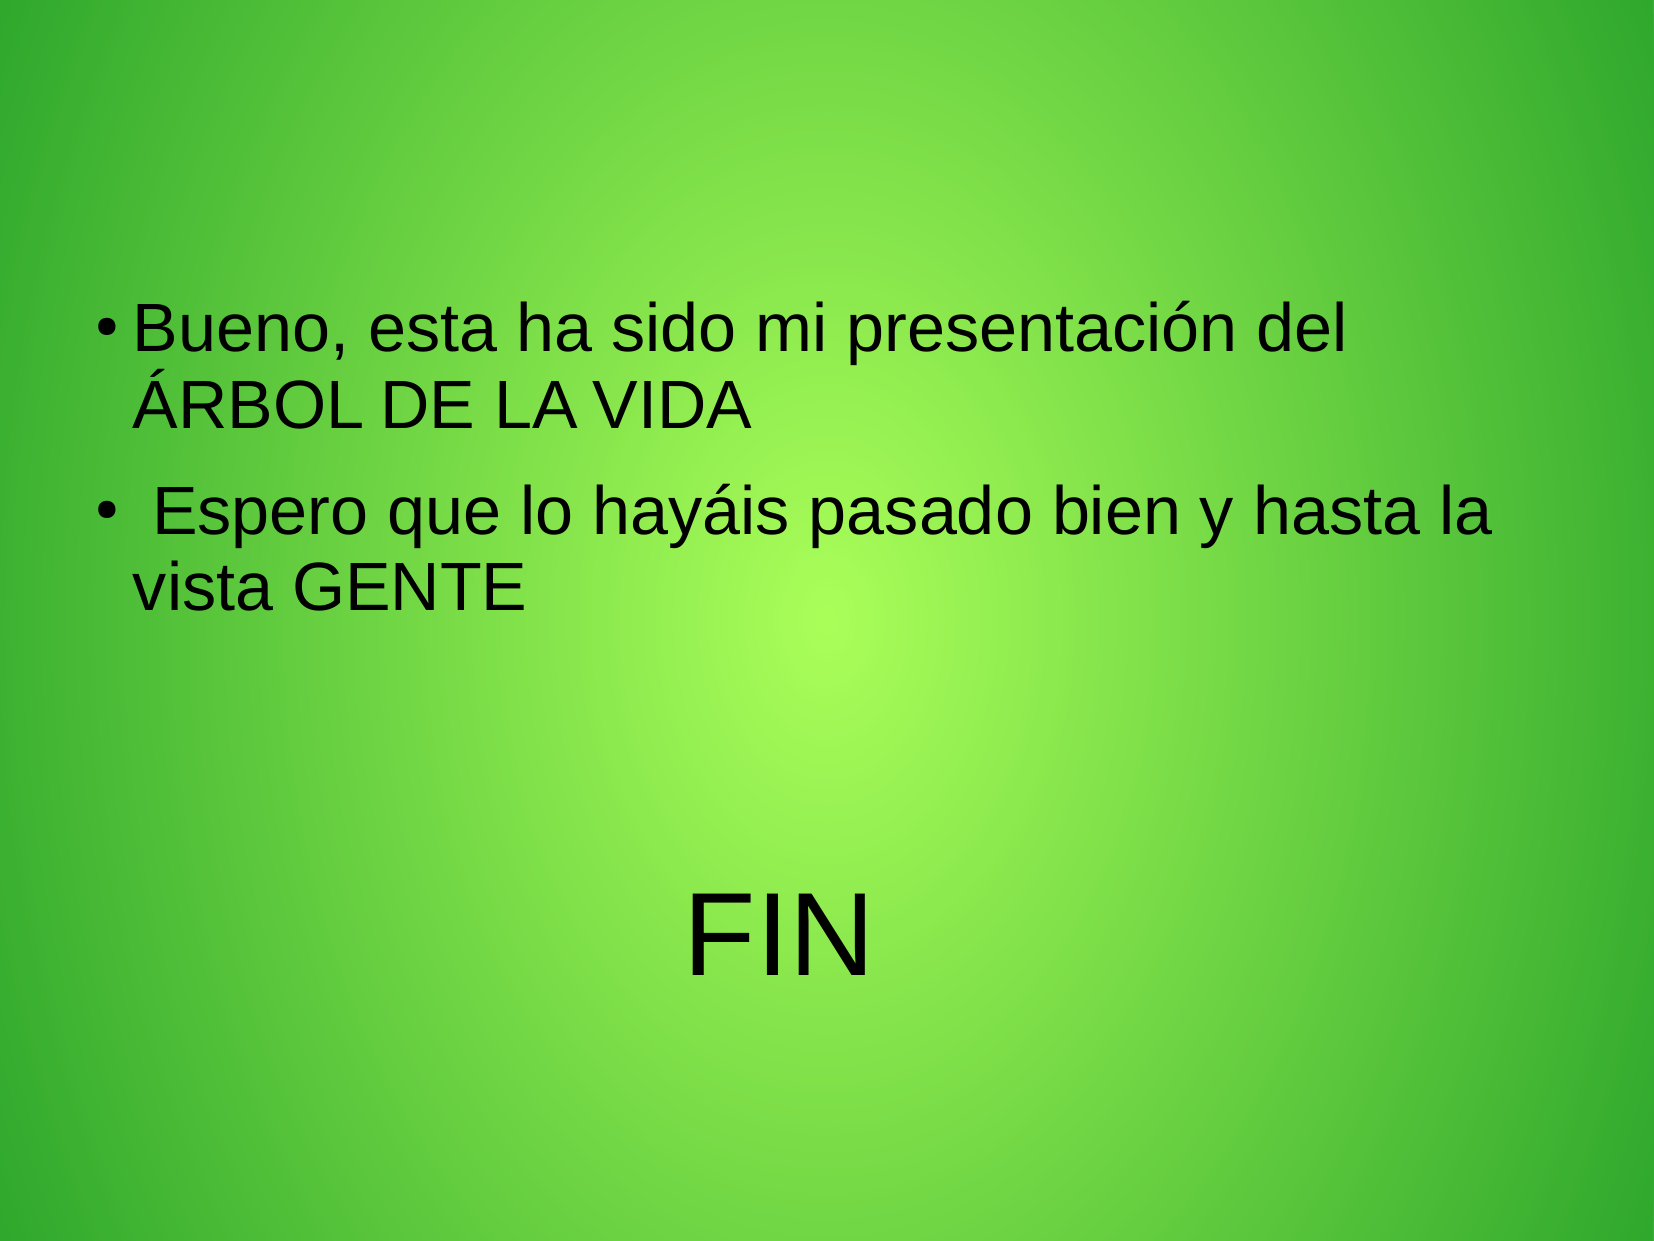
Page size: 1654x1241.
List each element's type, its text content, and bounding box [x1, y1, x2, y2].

title [82, 49, 1571, 257]
list Bueno, esta ha sido mi presentación del ÁRBOL DE LA VIDA Espero que lo hayáis pasado bien y hasta la vista GENTE FIN [82, 290, 1571, 1010]
